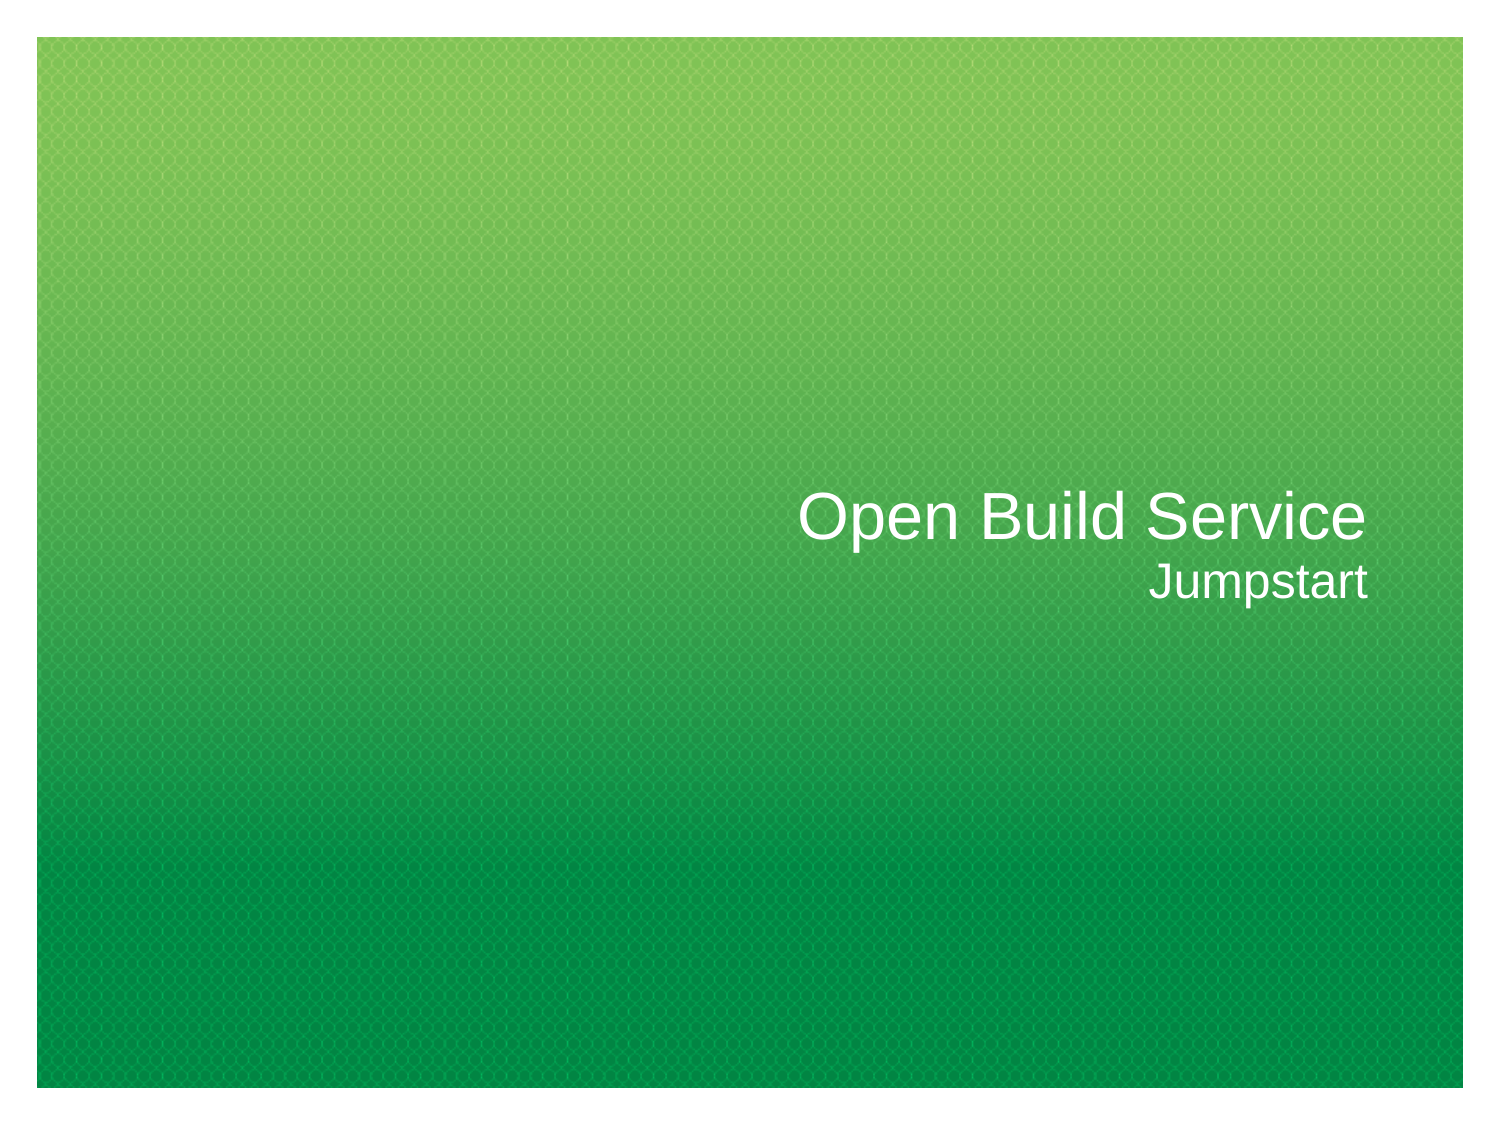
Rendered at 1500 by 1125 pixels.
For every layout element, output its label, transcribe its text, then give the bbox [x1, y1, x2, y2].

picture [37, 37, 1463, 1088]
title Open Build Service Jumpstart [135, 450, 1369, 638]
